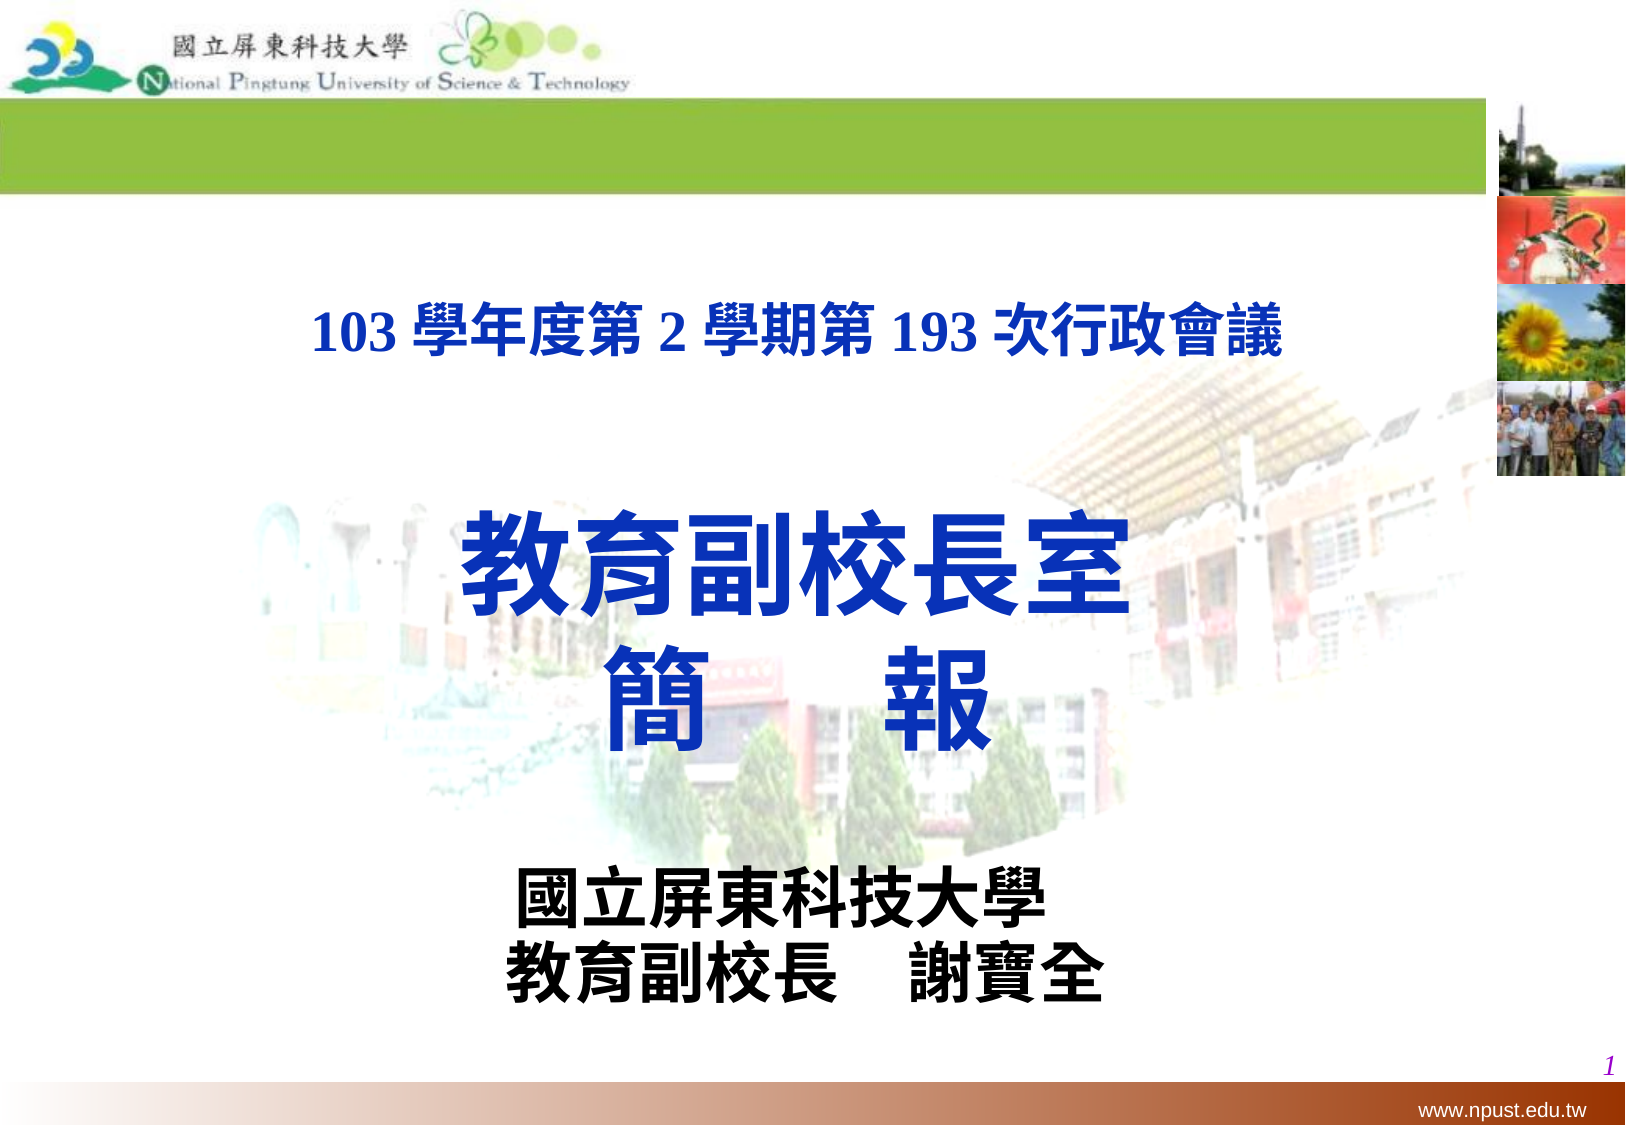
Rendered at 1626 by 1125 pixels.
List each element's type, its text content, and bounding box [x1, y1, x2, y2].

picture [0, 0, 1486, 220]
picture [1497, 101, 1626, 476]
text_box 國立屏東科技大學 教育副校長 謝寶全 [120, 846, 1443, 1026]
text_box 103學年度第2學期第193次行政會議 教育副校長室 簡 報 [151, 278, 1443, 779]
